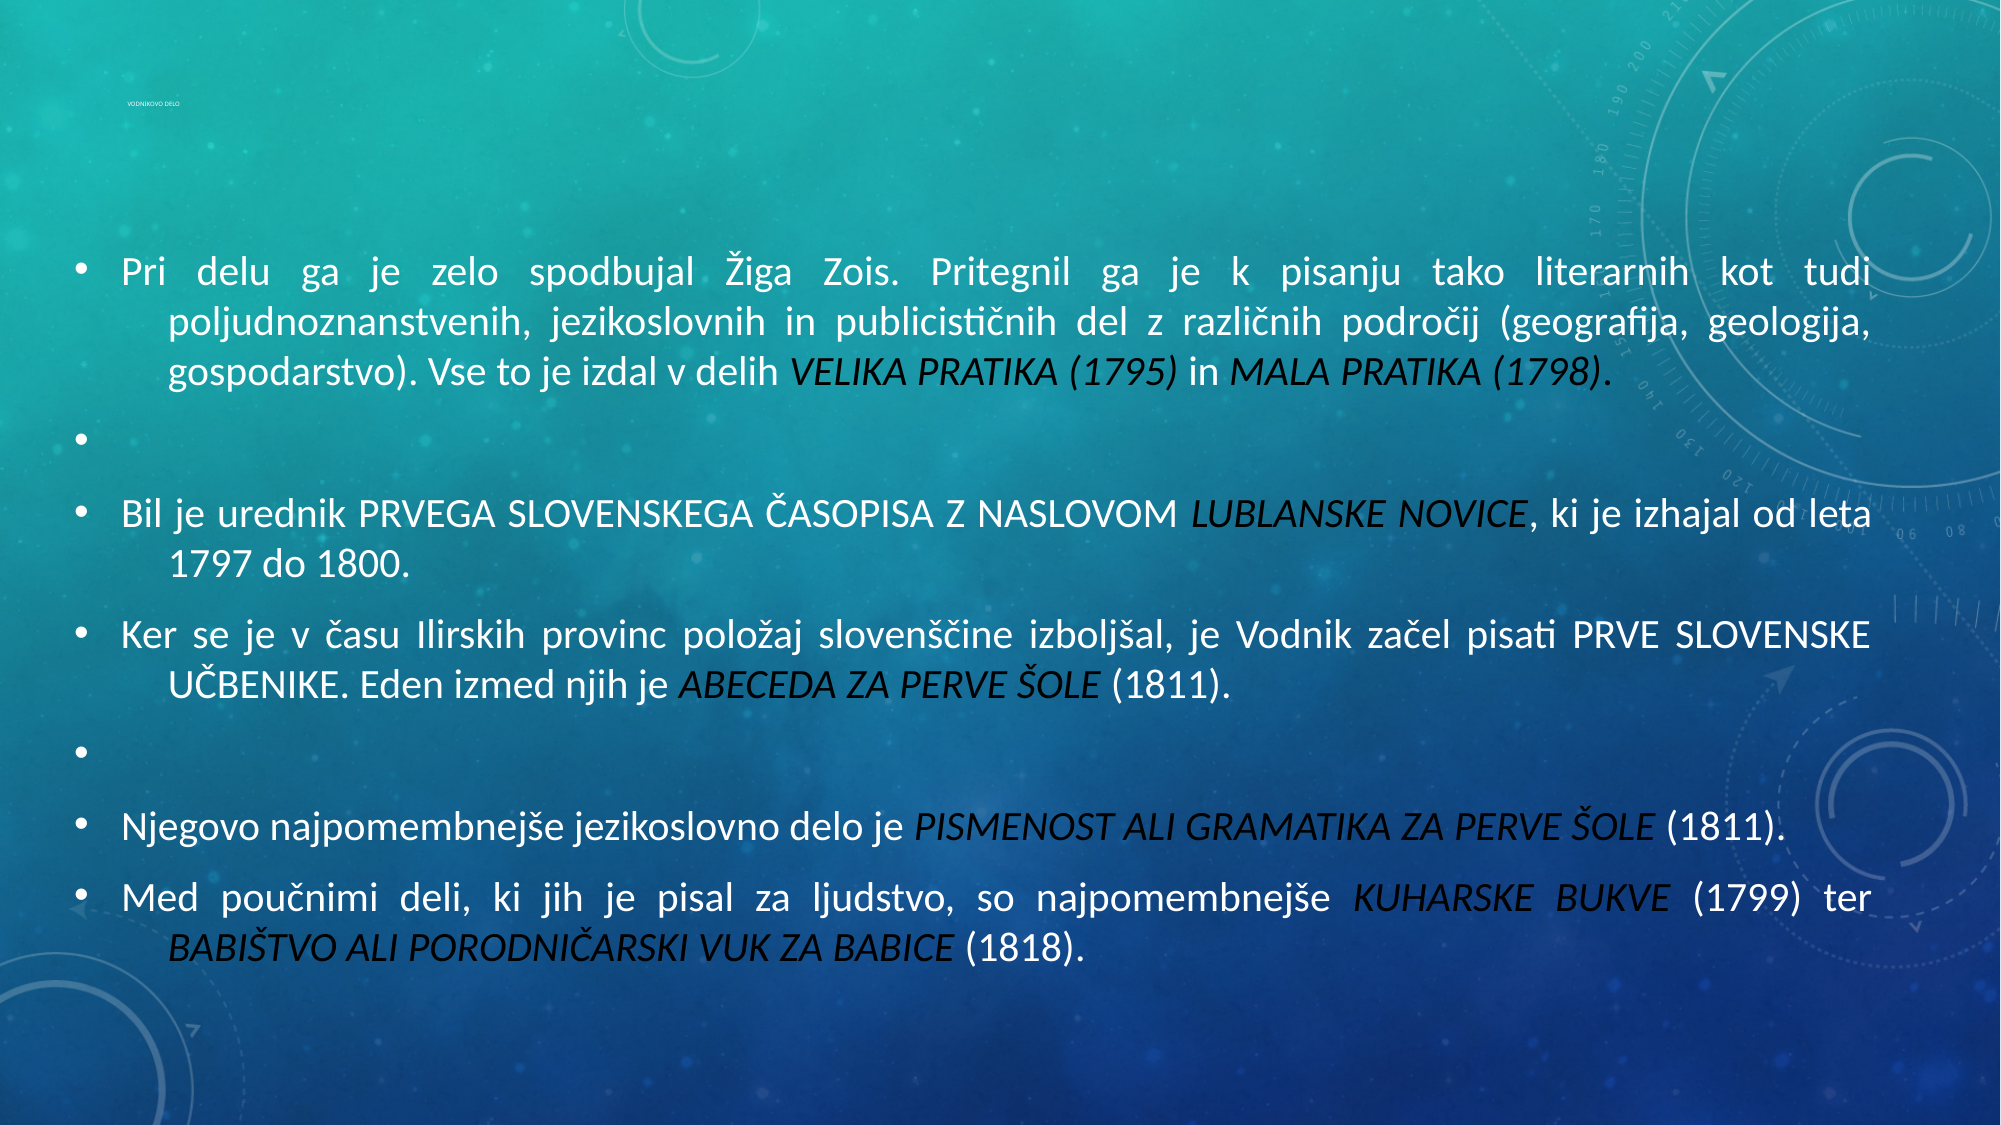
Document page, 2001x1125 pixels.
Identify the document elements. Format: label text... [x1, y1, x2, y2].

list Pri delu ga je zelo spodbujal Žiga Zois. Pritegnil ga je k pisanju tako literarnih kot tudi poljudnoznanstvenih, jezikoslovnih in publicističnih del z različnih področij (geografija, geologija, gospodarstvo). Vse to je izdal v delih VELIKA PRATIKA (1795) in MALA PRATIKA (1798). Bil je urednik PRVEGA SLOVENSKEGA ČASOPISA Z NASLOVOM LUBLANSKE NOVICE, ki je izhajal od leta 1797 do 1800. Ker se je v času Ilirskih provinc položaj slovenščine izboljšal, je Vodnik začel pisati PRVE SLOVENSKE UČBENIKE. Eden izmed njih je ABECEDA ZA PERVE ŠOLE (1811). Njegovo najpomembnejše jezikoslovno delo je PISMENOST ALI GRAMATIKA ZA PERVE ŠOLE (1811). Med poučnimi deli, ki jih je pisal za ljudstvo, so najpomembnejše KUHARSKE BUKVE (1799) ter BABIŠTVO ALI PORODNIČARSKI VUK ZA BABICE (1818). [59, 60, 1888, 1125]
